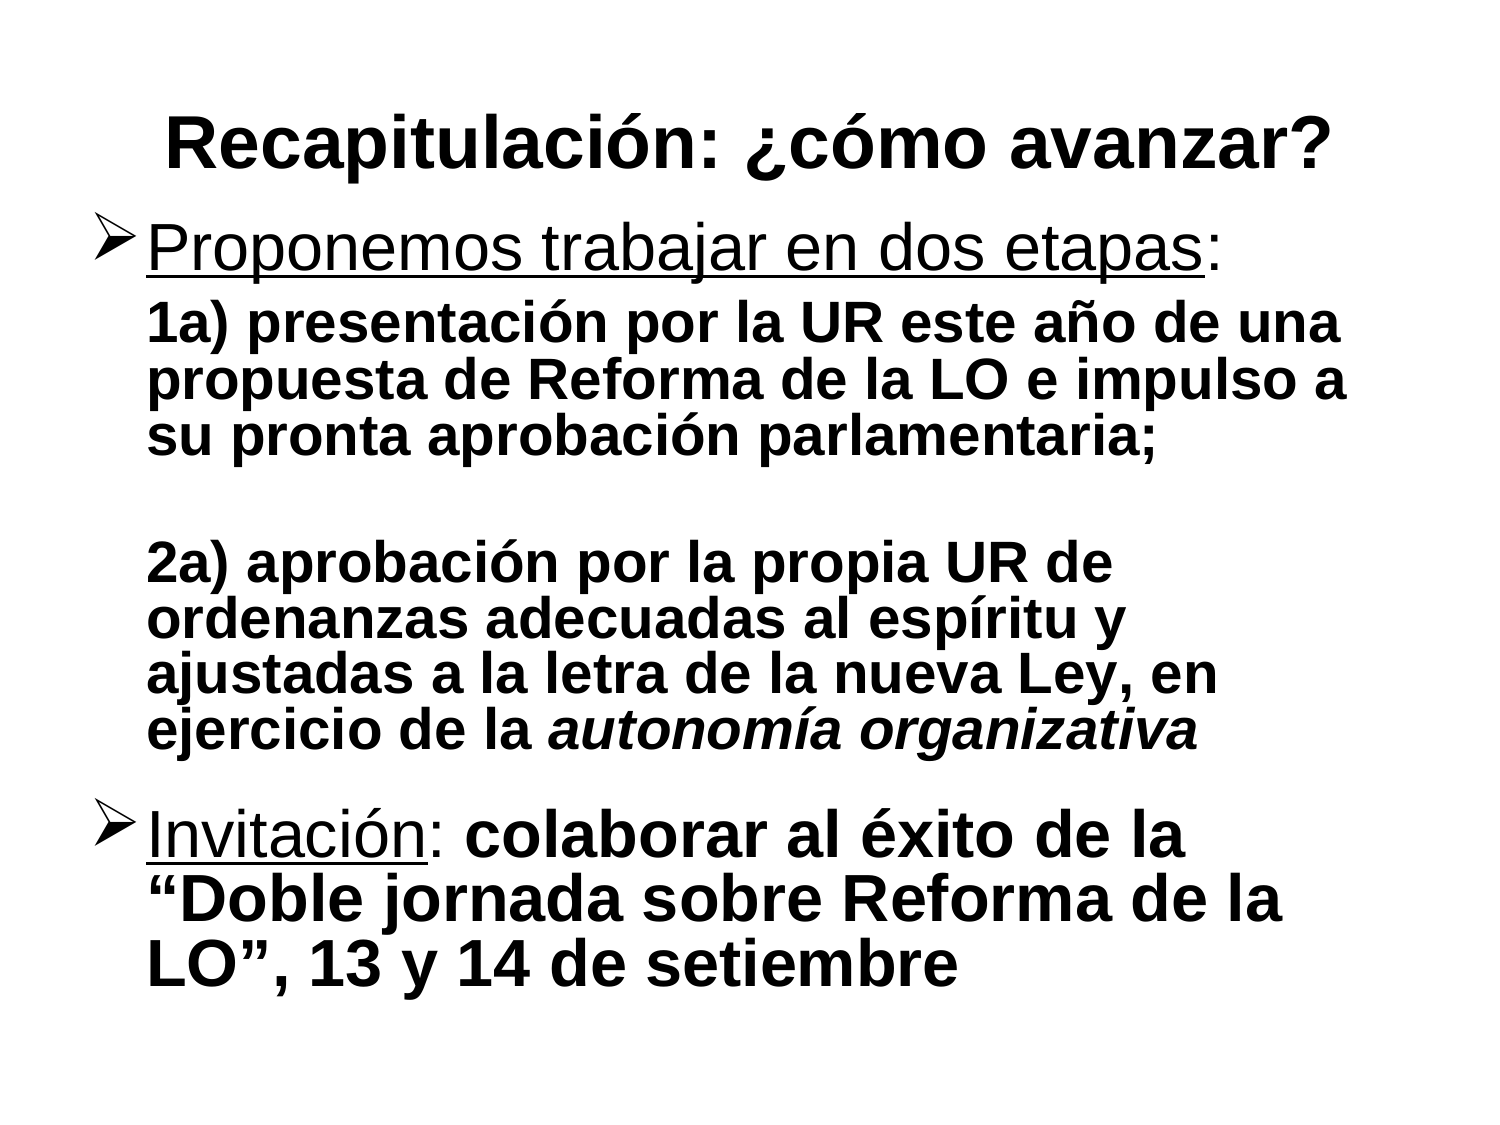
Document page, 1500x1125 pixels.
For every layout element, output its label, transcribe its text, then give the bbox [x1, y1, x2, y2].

title Recapitulación: ¿cómo avanzar? [75, 45, 1426, 196]
list Proponemos trabajar en dos etapas: 1a) presentación por la UR este año de una propuesta de Reforma de la LO e impulso a su pronta aprobación parlamentaria; 2a) aprobación por la propia UR de ordenanzas adecuadas al espíritu y ajustadas a la letra de la nueva Ley, en ejercicio de la autonomía organizativa Invitación: colaborar al éxito de la “Doble jornada sobre Reforma de la LO”, 13 y 14 de setiembre [75, 196, 1426, 1047]
